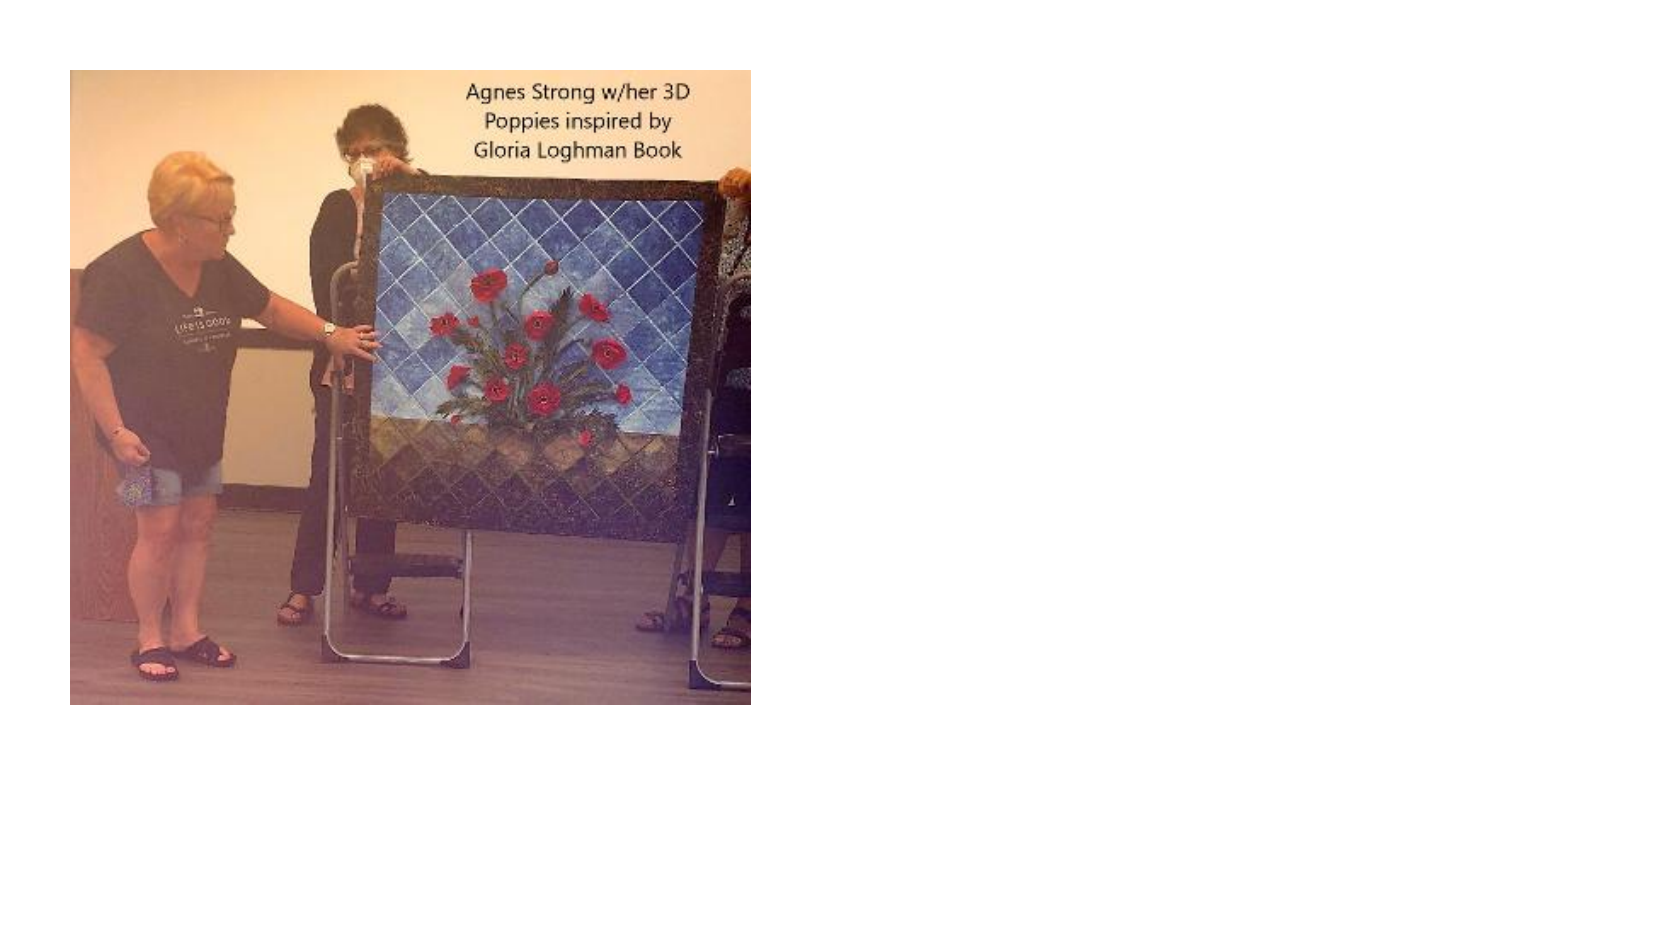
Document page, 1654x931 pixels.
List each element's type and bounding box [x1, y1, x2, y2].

picture [70, 70, 751, 706]
